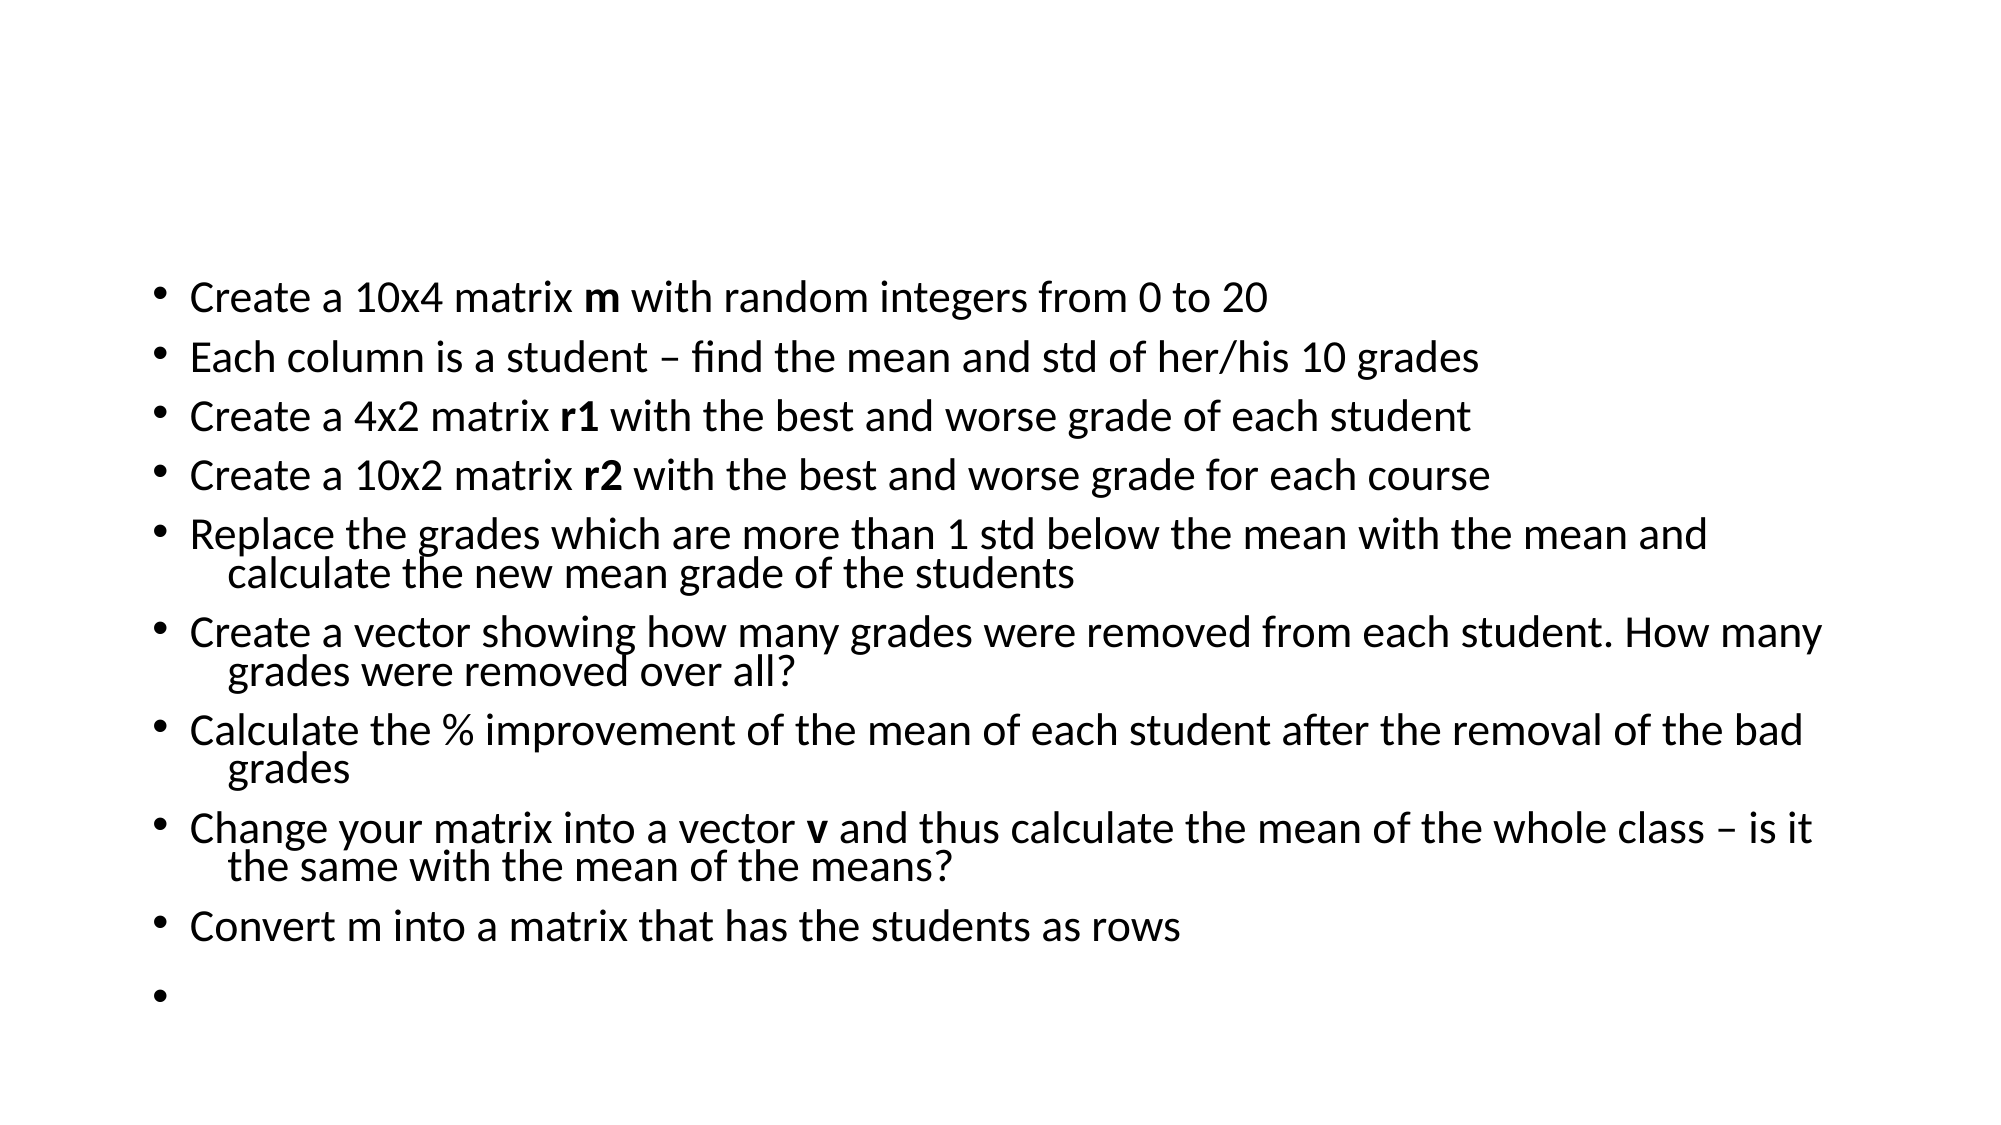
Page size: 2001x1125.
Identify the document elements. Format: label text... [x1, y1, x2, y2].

list Create a 10x4 matrix m with random integers from 0 to 20 Each column is a student – find the mean and std of her/his 10 grades Create a 4x2 matrix r1 with the best and worse grade of each student Create a 10x2 matrix r2 with the best and worse grade for each course Replace the grades which are more than 1 std below the mean with the mean and calculate the new mean grade of the students Create a vector showing how many grades were removed from each student. How many grades were removed over all? Calculate the % improvement of the mean of each student after the removal of the bad grades Change your matrix into a vector v and thus calculate the mean of the whole class – is it the same with the mean of the means? Convert m into a matrix that has the students as rows [137, 274, 1863, 1099]
